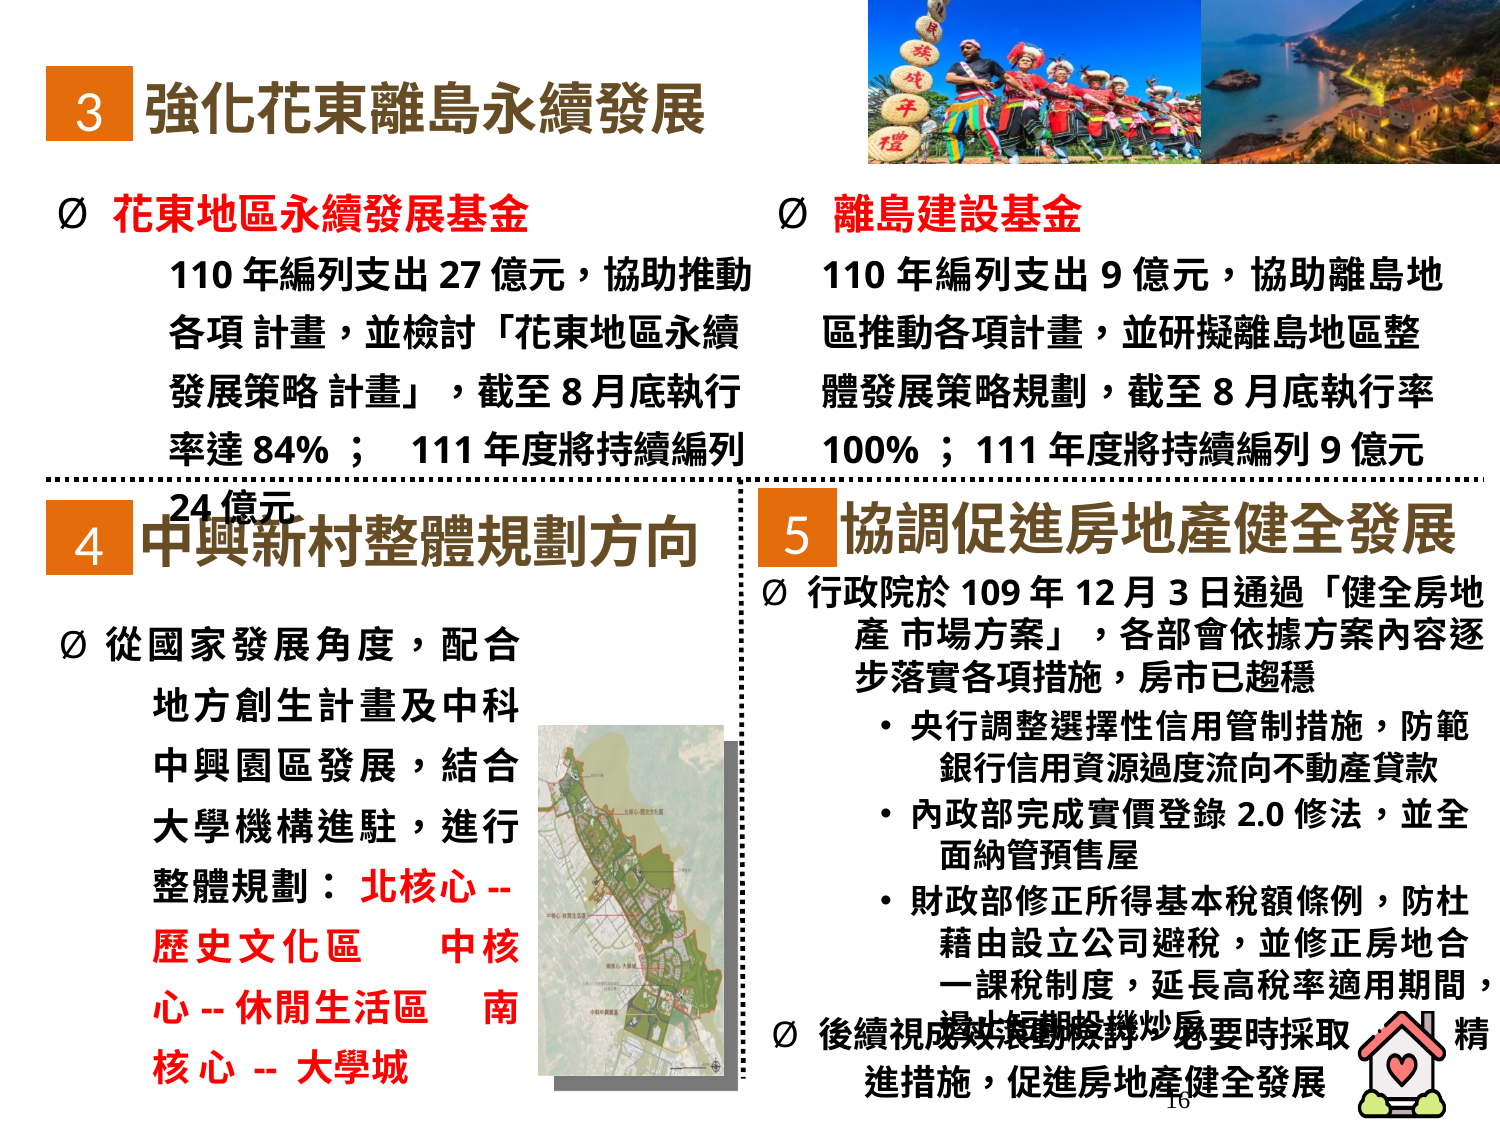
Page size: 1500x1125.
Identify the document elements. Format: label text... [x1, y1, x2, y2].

text_box 4 [81, 537, 93, 551]
text_box 央行調整選擇性信用管制措施，防範銀行信用資源過度流向不動產貸款 內政部完成實價登錄2.0修法，並全面納管預售屋 財政部修正所得基本稅額條例，防杜藉由設立公司避稅，並修正房地合一課稅制度，延長高稅率適用期間，遏止短期投機炒房 [749, 696, 1484, 1053]
text_box 後續視成效滾動檢討，必要時採取 精進措施，促進房地產健全發展 [756, 1053, 1357, 1110]
text_box 4 [46, 537, 133, 575]
text_box 從國家發展角度，配合 地方創生計畫及中科中興園區發展，結合大學機構進駐，進行整體規劃： 北核心--歷史文化區 中核心--休閒生活區 南 核 心 -- 大學城 [43, 598, 536, 1079]
text_box 協調促進房地產健全發展 [824, 485, 1500, 562]
text_box 中興新村整體規劃方向 [123, 537, 748, 585]
text_box 花東地區永續發展基金 110年編列支出27億元，協助推動各項 計畫，並檢討「花東地區永續發展策略 計畫」，截至8月底執行率達84%； 111年度將持續編列24億元 [41, 172, 771, 537]
text_box 5 [758, 488, 837, 562]
text_box 離島建設基金 110年編列支出9億元，協助離島地區推動各項計畫，並研擬離島地區整體發展策略規劃，截至8月底執行率100%；111年度將持續編列9億元 [771, 174, 1459, 479]
picture [868, 0, 1500, 164]
picture [538, 725, 724, 1076]
text_box 強化花東離島永續發展 [129, 65, 746, 152]
text_box 後續視成效滾動檢討，必要時採取 精進措施，促進房地產健全發展 [1450, 1000, 1500, 1110]
text_box 行政院於109年12月3日通過「健全房地產 市場方案」，各部會依據方案內容逐步落實各項措施，房市已趨穩 [746, 562, 1500, 705]
picture [1357, 1053, 1450, 1124]
text_box 3 [46, 66, 133, 141]
